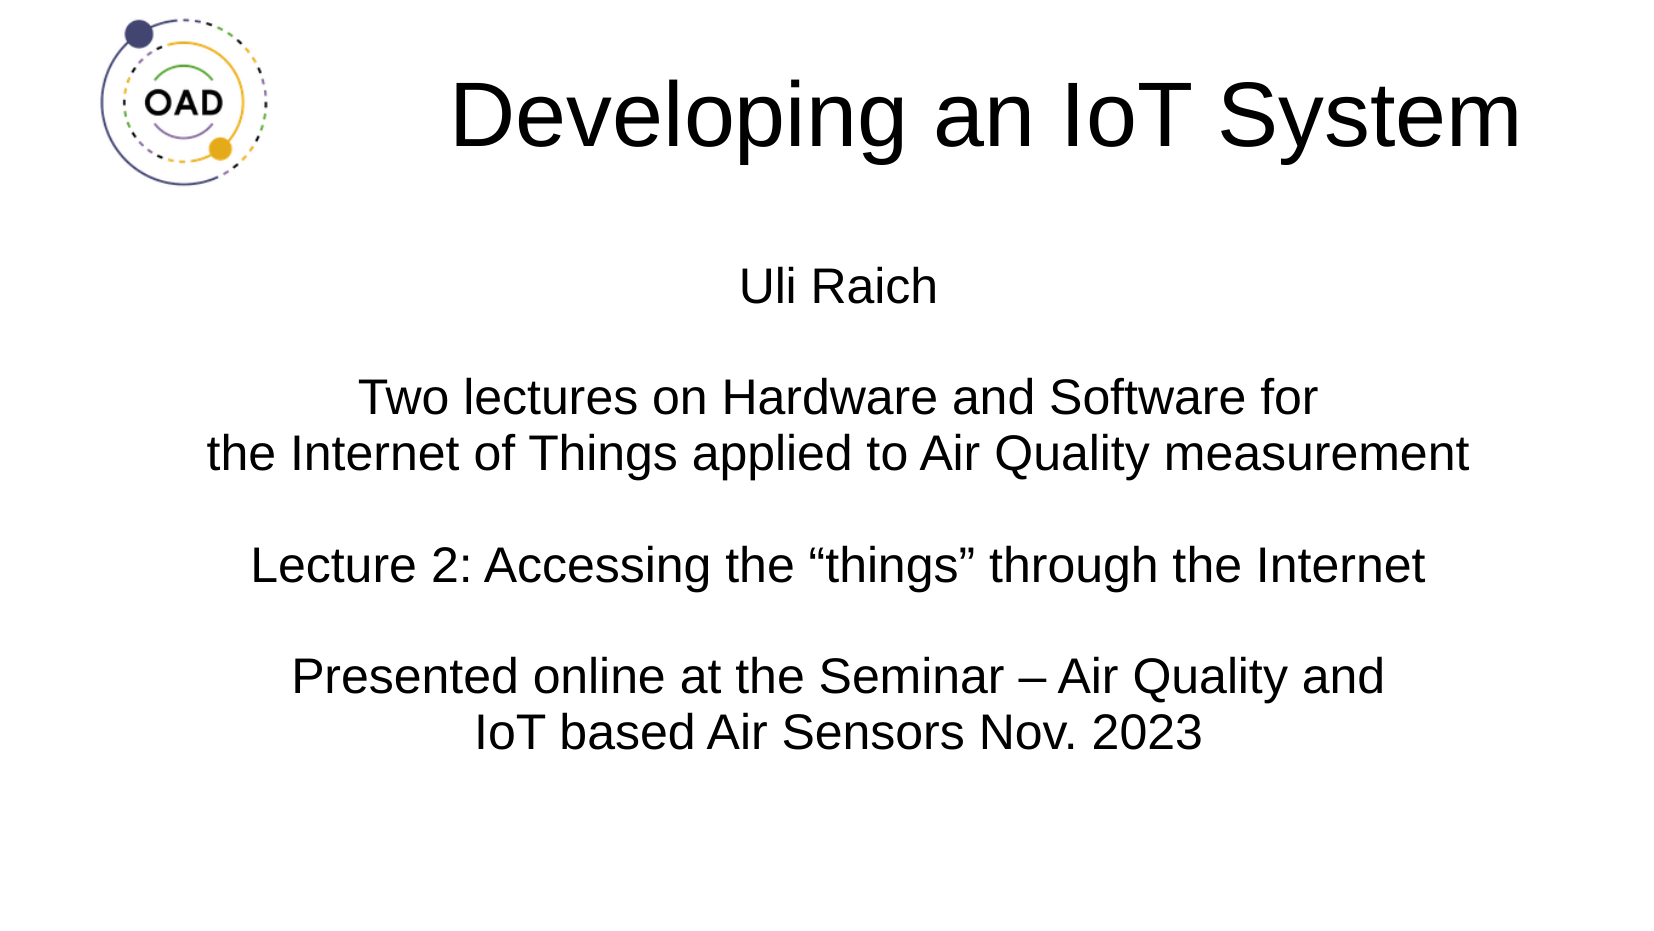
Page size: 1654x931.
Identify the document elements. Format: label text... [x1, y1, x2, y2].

picture [59, 4, 303, 207]
title Developing an IoT System [403, 37, 1571, 193]
subtitle Uli Raich Two lectures on Hardware and Software for the Internet of Things applied to Air Quality measurement Lecture 2: Accessing the “things” through the Internet Presented online at the Seminar – Air Quality and IoT based Air Sensors Nov. 2023 [82, 217, 1595, 857]
